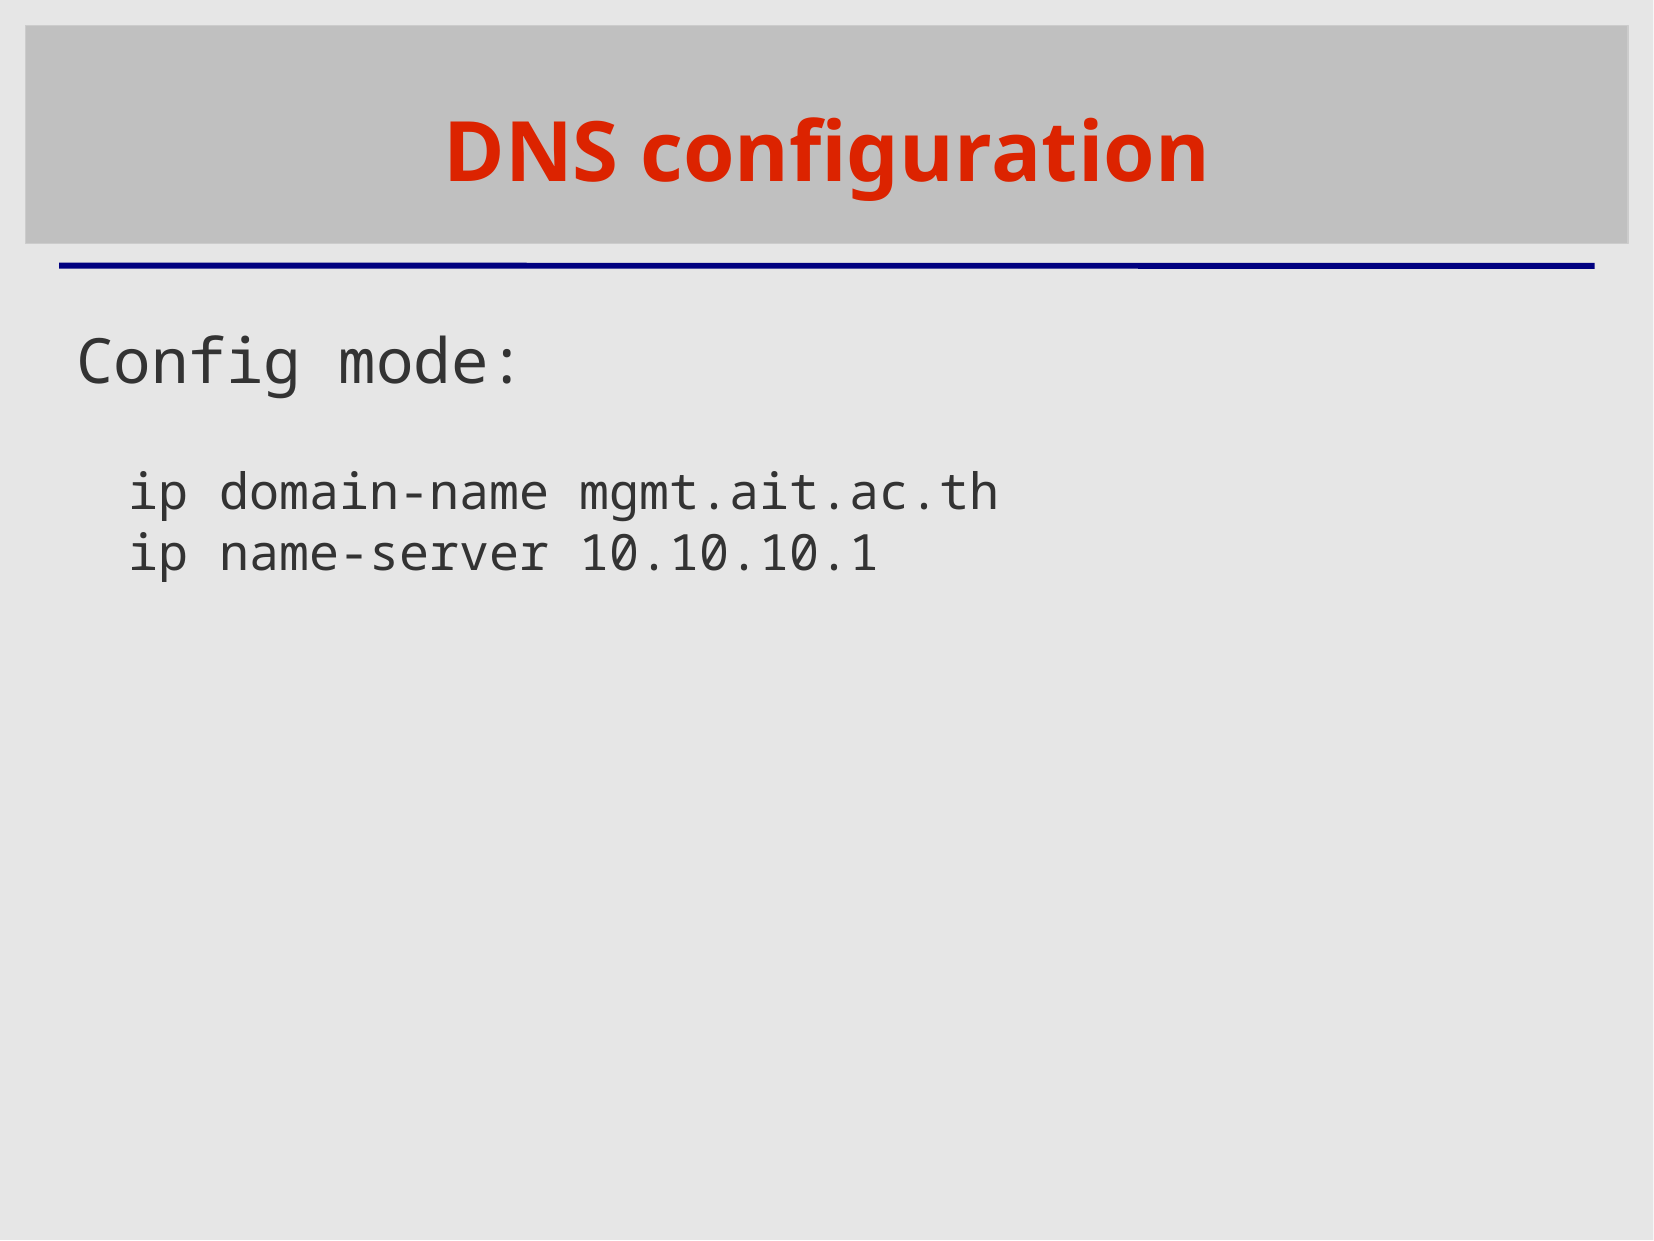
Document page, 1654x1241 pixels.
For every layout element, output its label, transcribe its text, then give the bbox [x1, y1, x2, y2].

title DNS configuration [121, 53, 1533, 245]
list Config mode: ip domain-name mgmt.ait.ac.th ip name-server 10.10.10.1 [59, 322, 1594, 1117]
